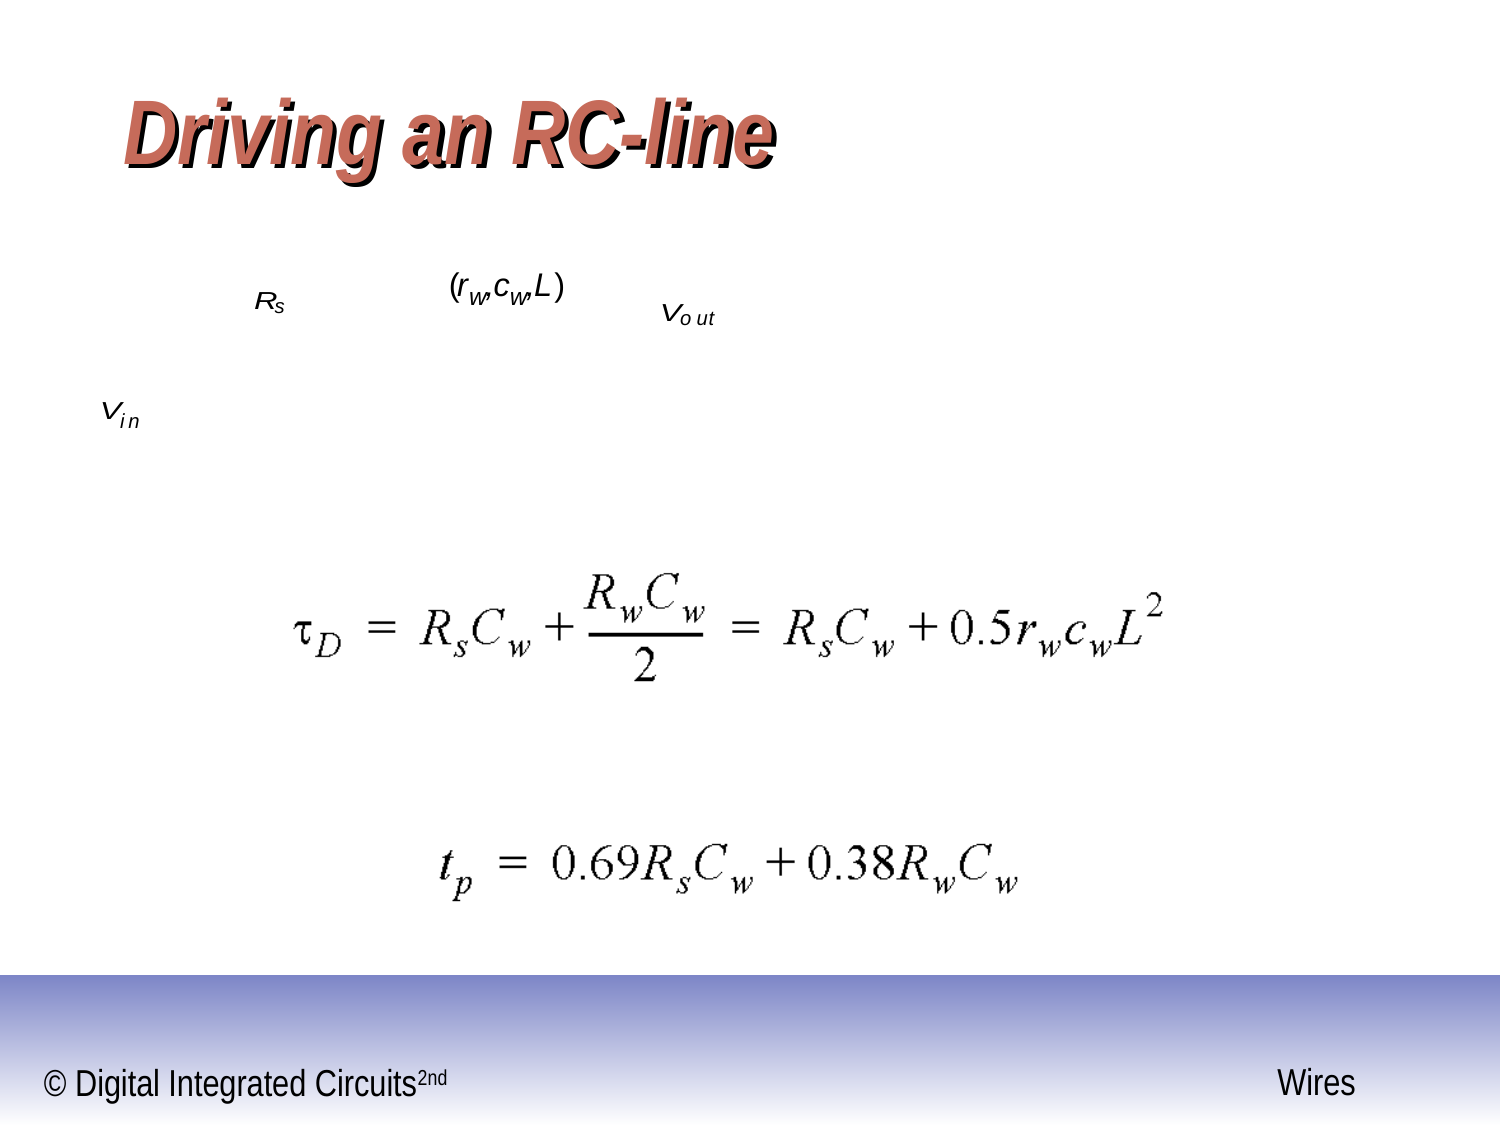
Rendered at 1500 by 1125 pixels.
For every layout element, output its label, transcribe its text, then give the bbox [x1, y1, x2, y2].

picture [99, 270, 713, 512]
picture [275, 558, 1201, 925]
title Driving an RC-line [108, 65, 1384, 190]
